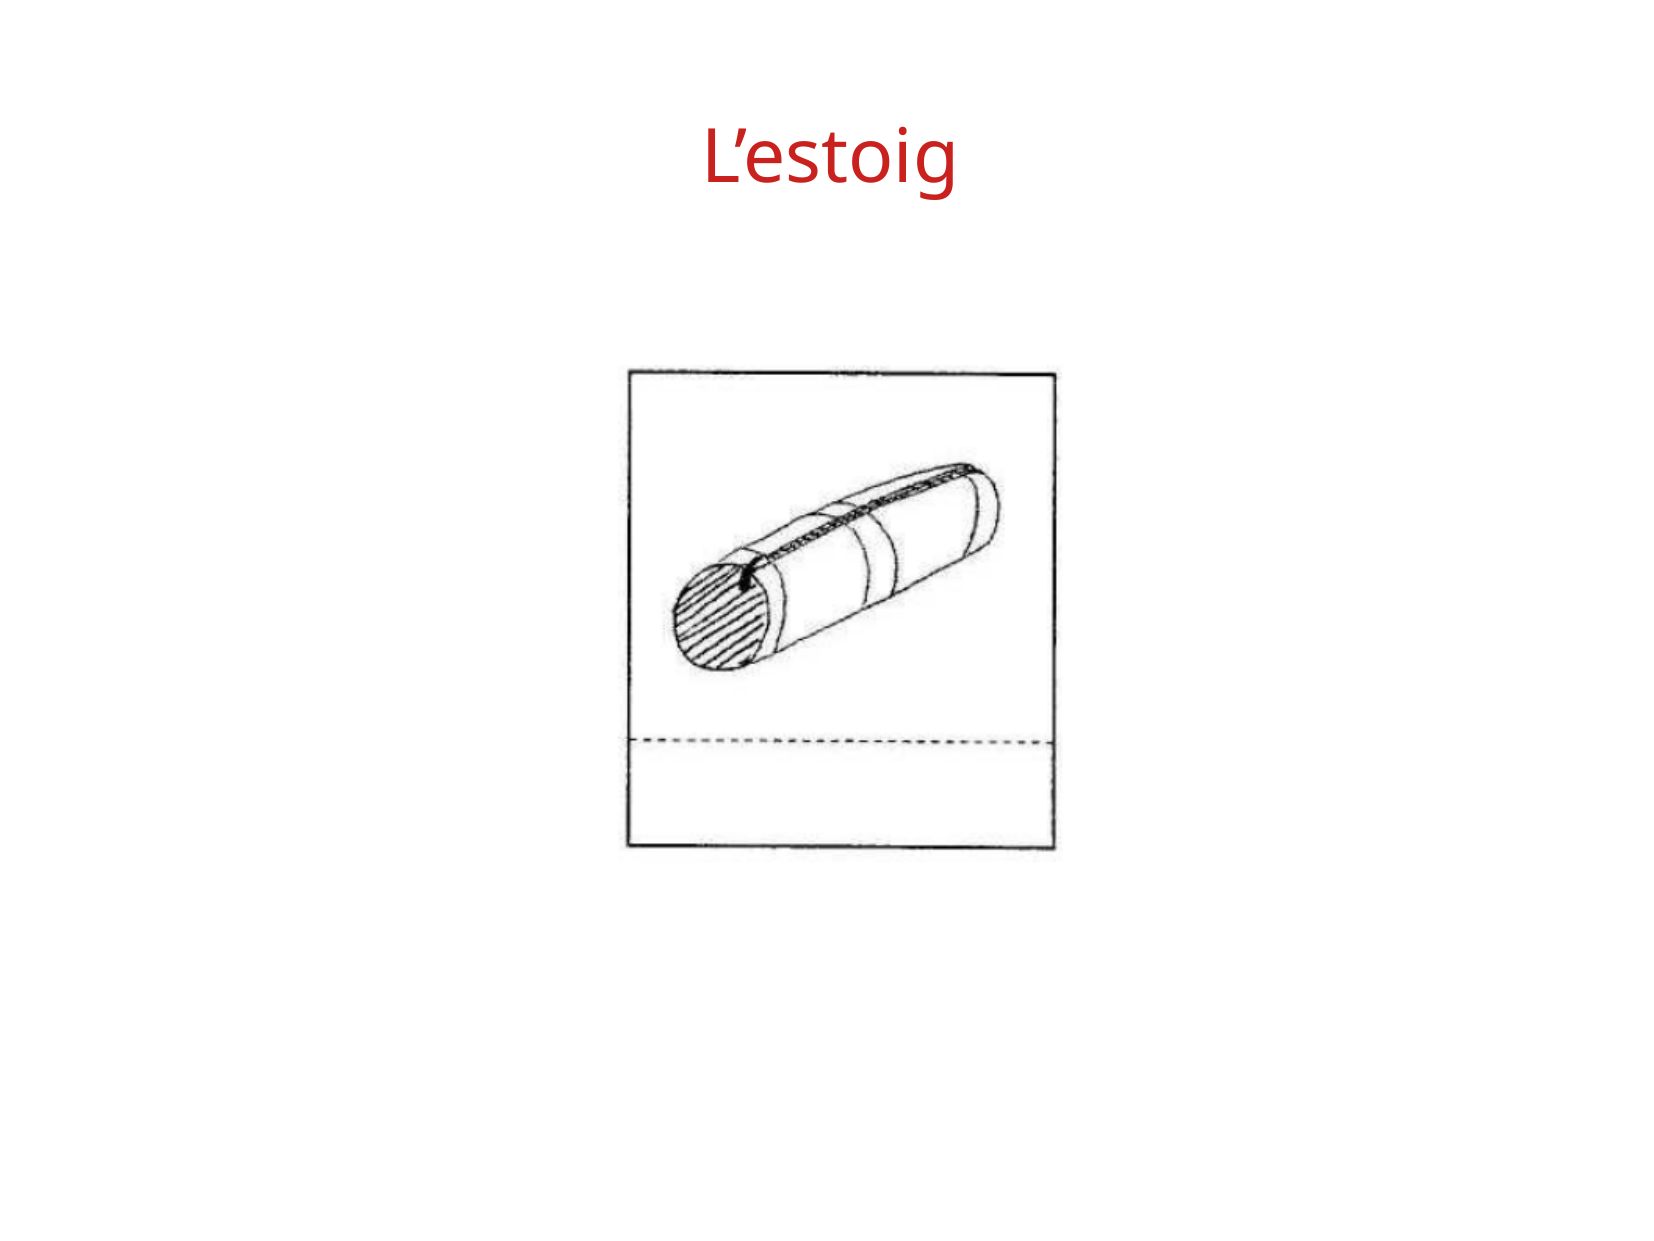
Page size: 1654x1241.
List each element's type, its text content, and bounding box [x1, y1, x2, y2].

text_box L’estoig [289, 49, 1371, 257]
picture [598, 353, 1077, 897]
